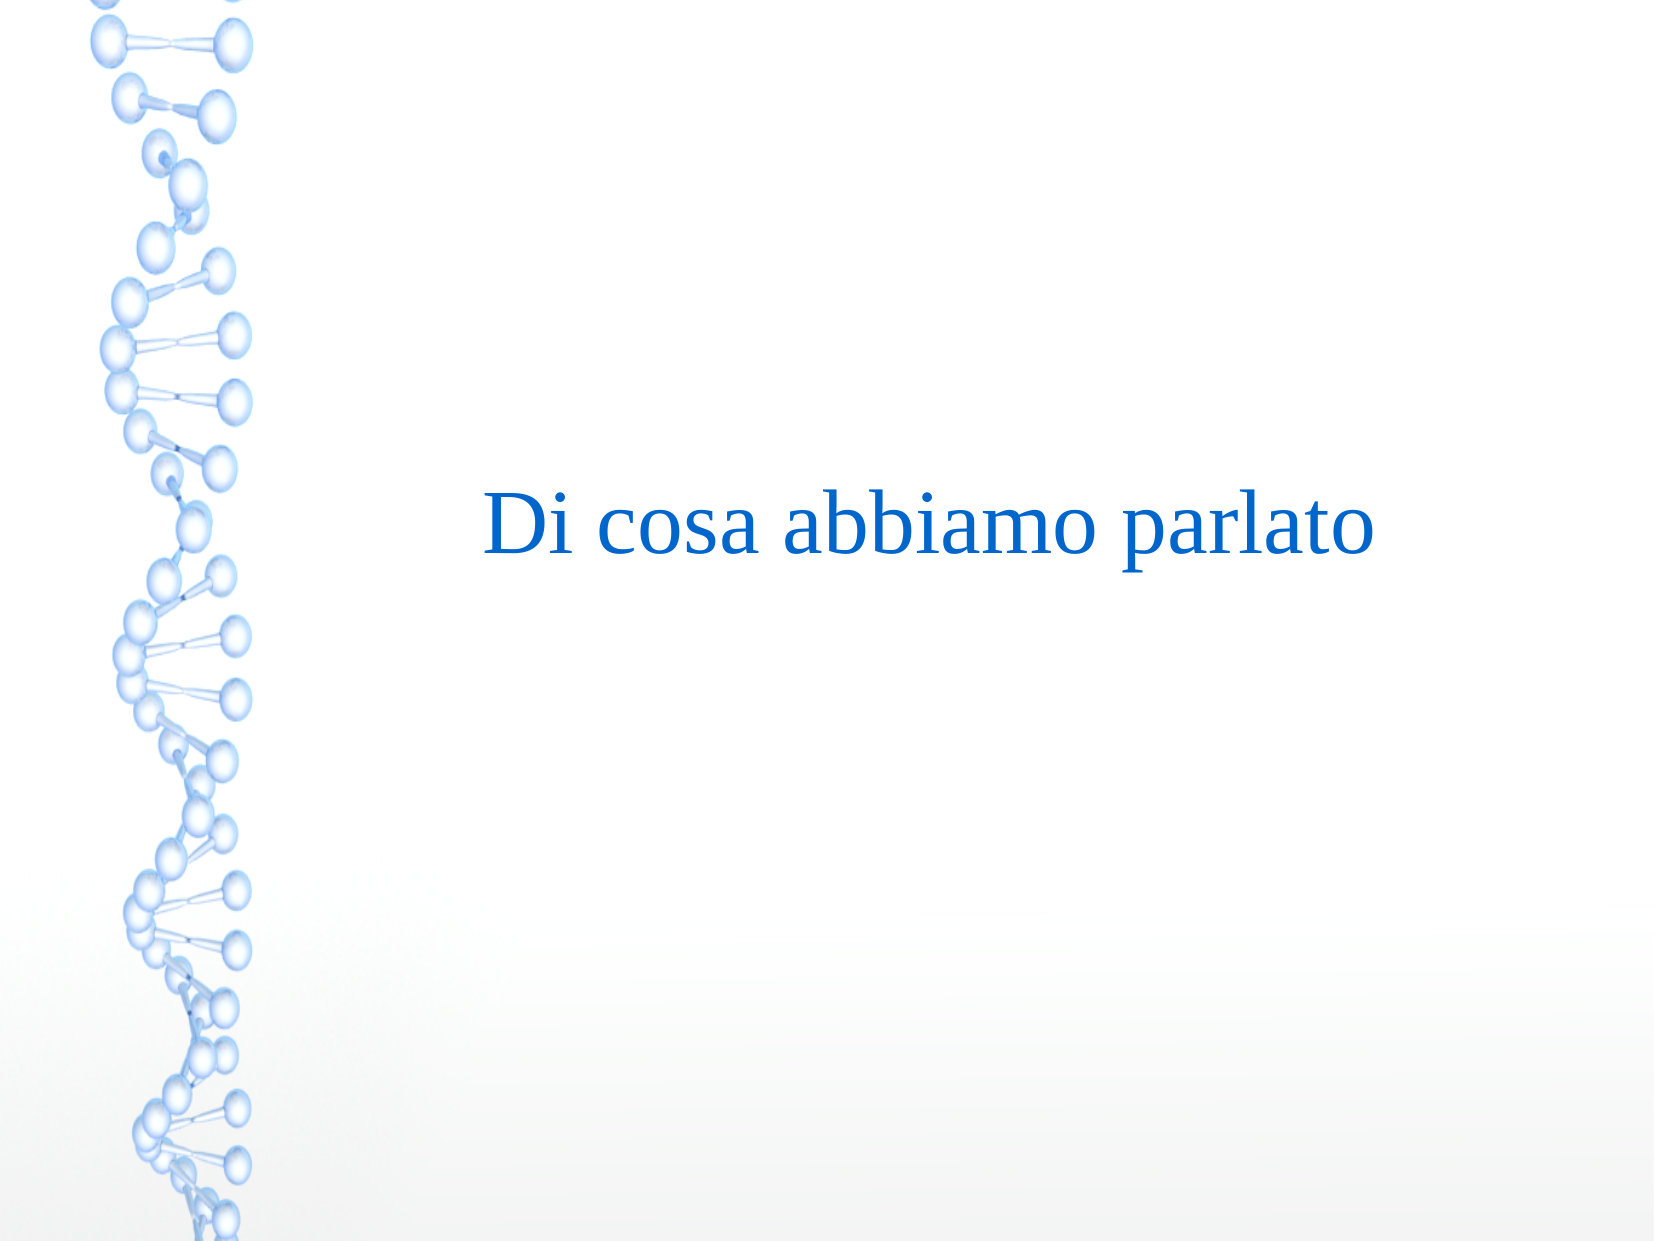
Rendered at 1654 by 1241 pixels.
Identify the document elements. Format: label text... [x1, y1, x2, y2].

picture [0, 0, 1654, 1241]
text_box Di cosa abbiamo parlato [265, 47, 1595, 997]
